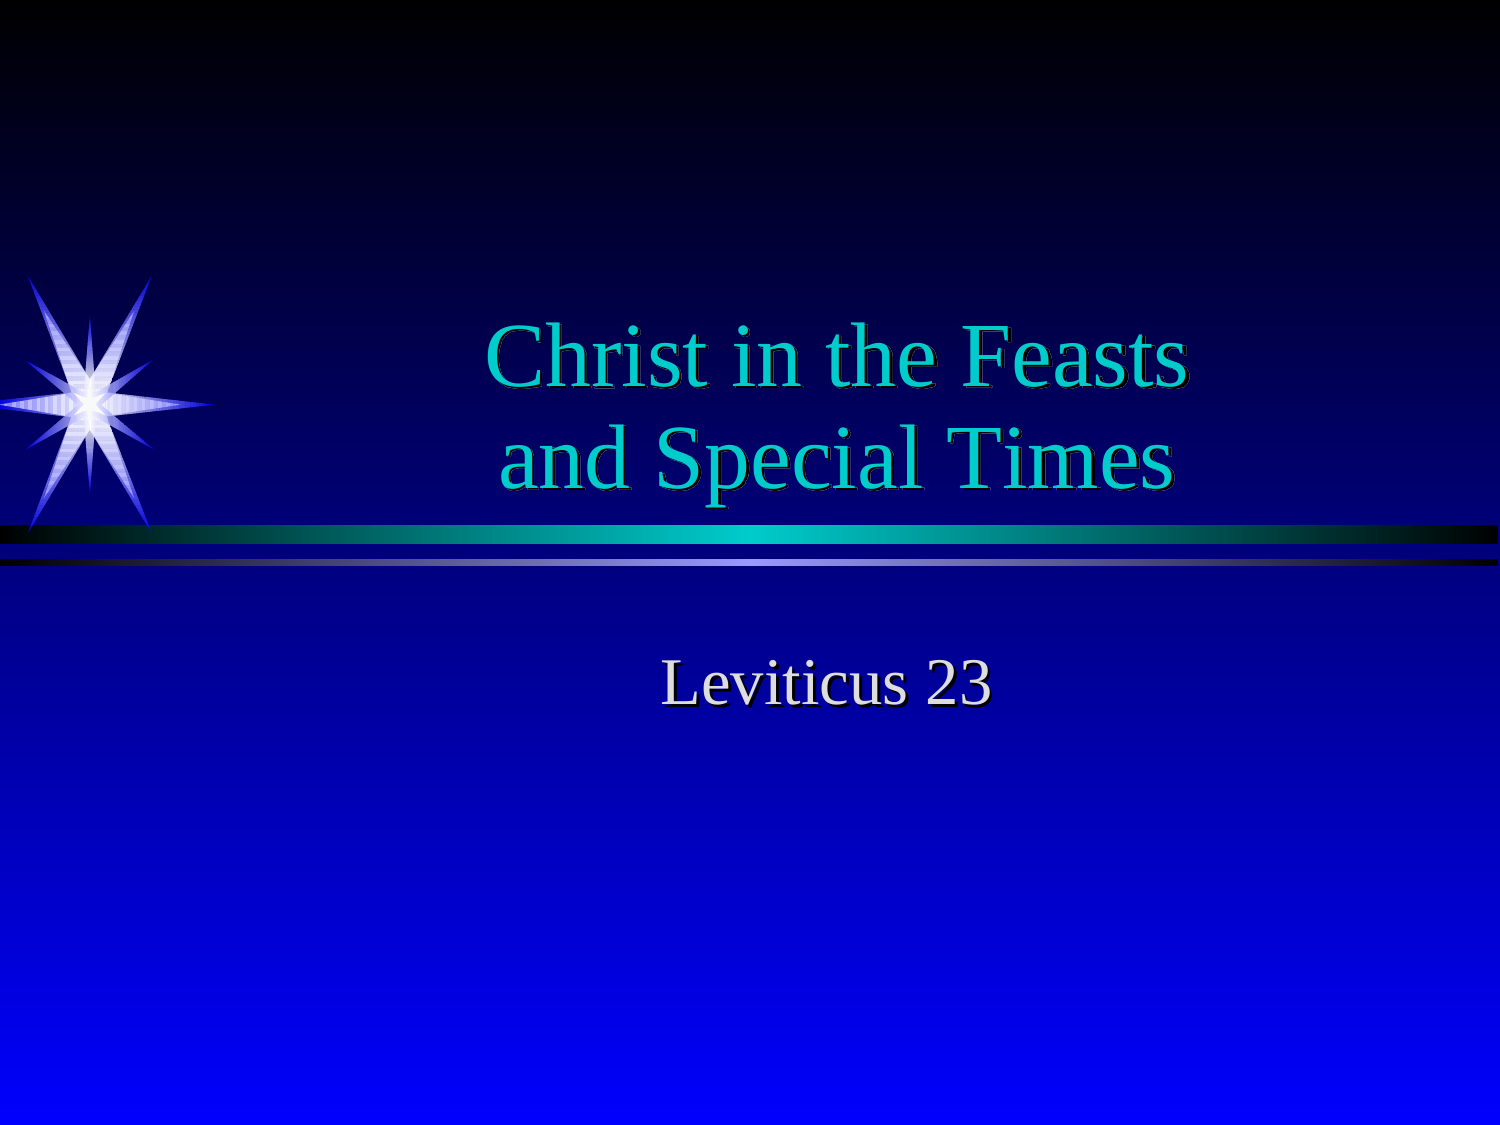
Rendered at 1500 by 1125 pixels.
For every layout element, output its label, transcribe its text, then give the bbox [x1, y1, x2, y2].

title Christ in the Feasts and Special Times [200, 288, 1476, 524]
subtitle Leviticus 23 [301, 637, 1352, 926]
